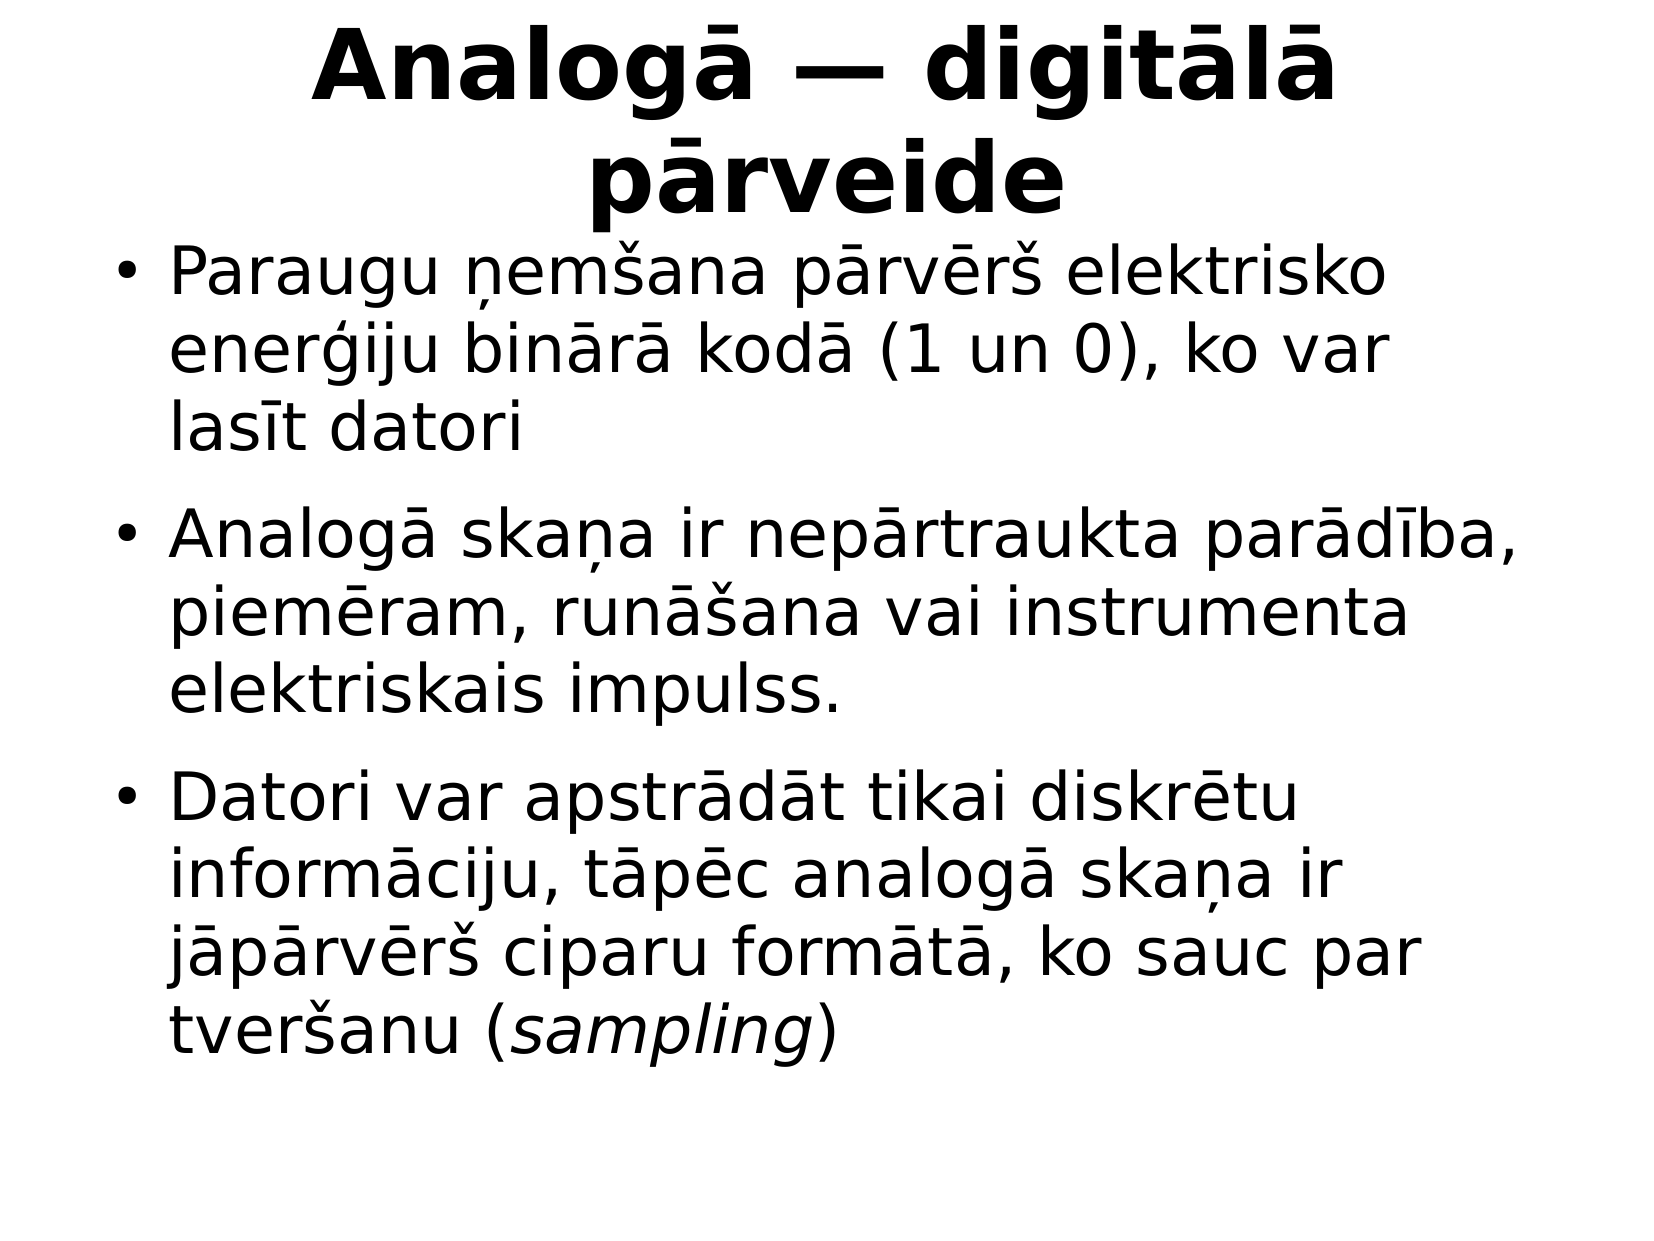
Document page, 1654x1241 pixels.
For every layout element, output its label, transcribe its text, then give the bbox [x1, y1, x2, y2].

title Analogā — digitālā pārveide [82, 8, 1571, 236]
list Paraugu ņemšana pārvērš elektrisko enerģiju binārā kodā (1 un 0), ko var lasīt datori Analogā skaņa ir nepārtraukta parādība, piemēram, runāšana vai instrumenta elektriskais impulss. Datori var apstrādāt tikai diskrētu informāciju, tāpēc analogā skaņa ir jāpārvērš ciparu formātā, ko sauc par tveršanu (sampling) [82, 225, 1538, 1186]
